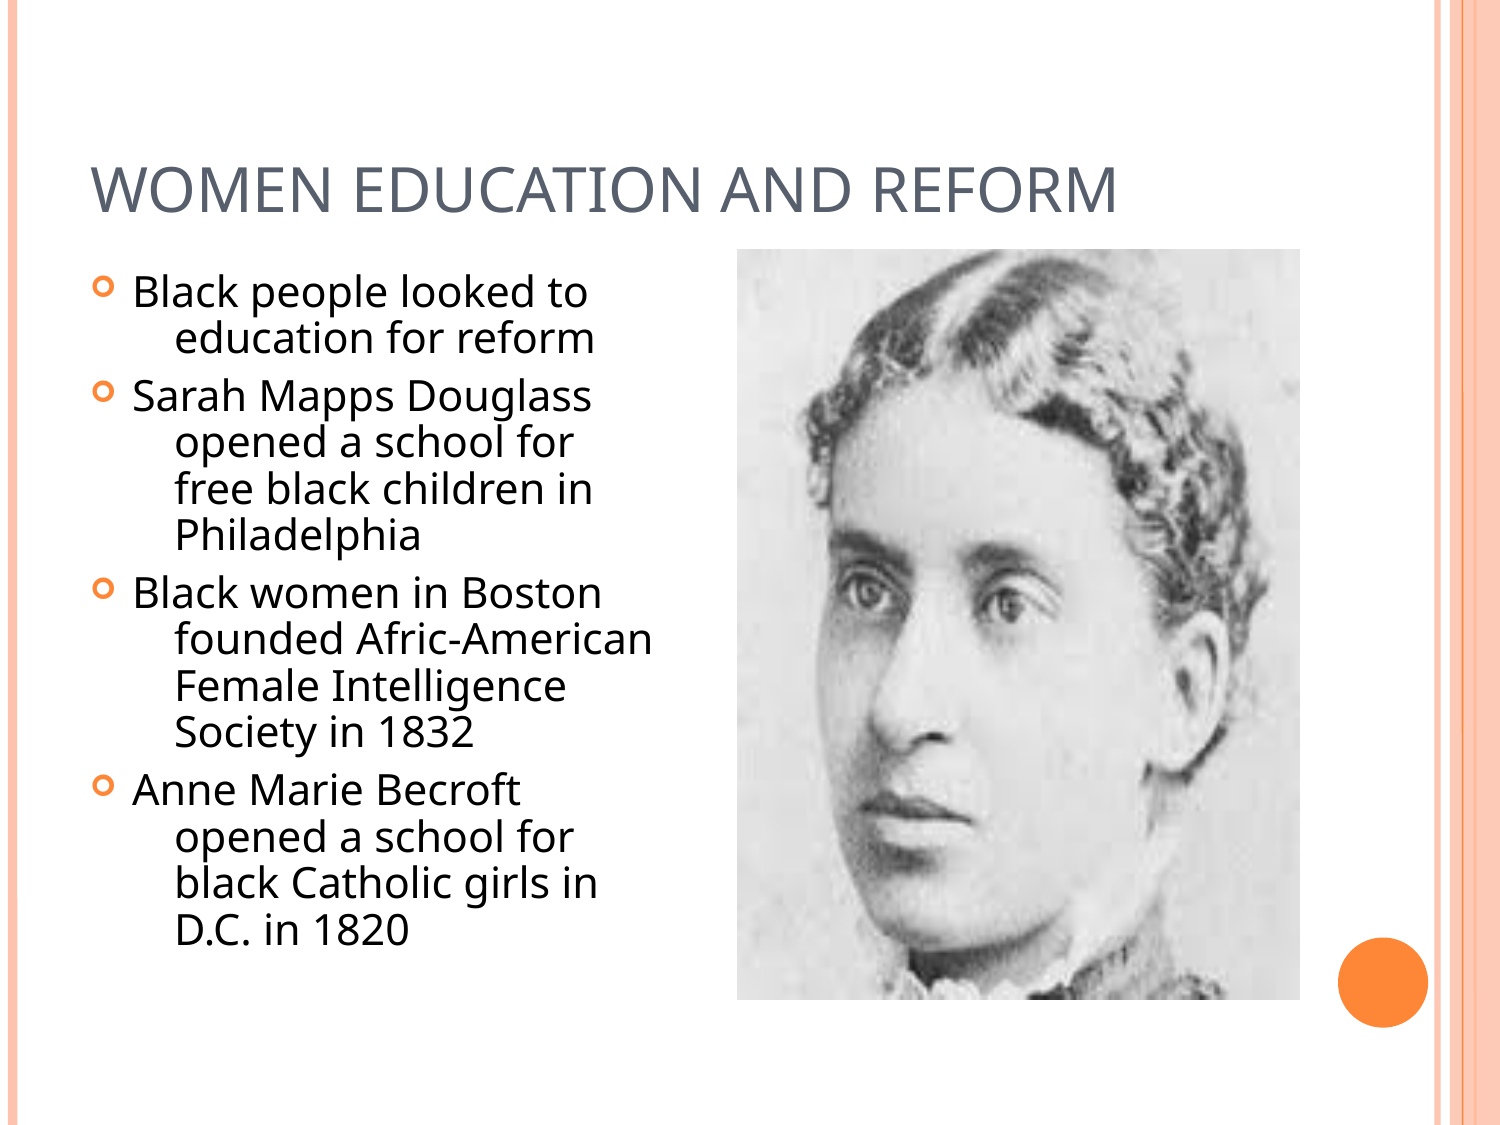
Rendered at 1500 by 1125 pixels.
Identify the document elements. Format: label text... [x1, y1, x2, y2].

title Women Education and Reform [75, 45, 1300, 233]
list Black people looked to education for reform Sarah Mapps Douglass opened a school for free black children in Philadelphia Black women in Boston founded Afric-American Female Intelligence Society in 1832 Anne Marie Becroft opened a school for black Catholic girls in D.C. in 1820 [75, 262, 676, 1013]
picture [737, 249, 1300, 1000]
